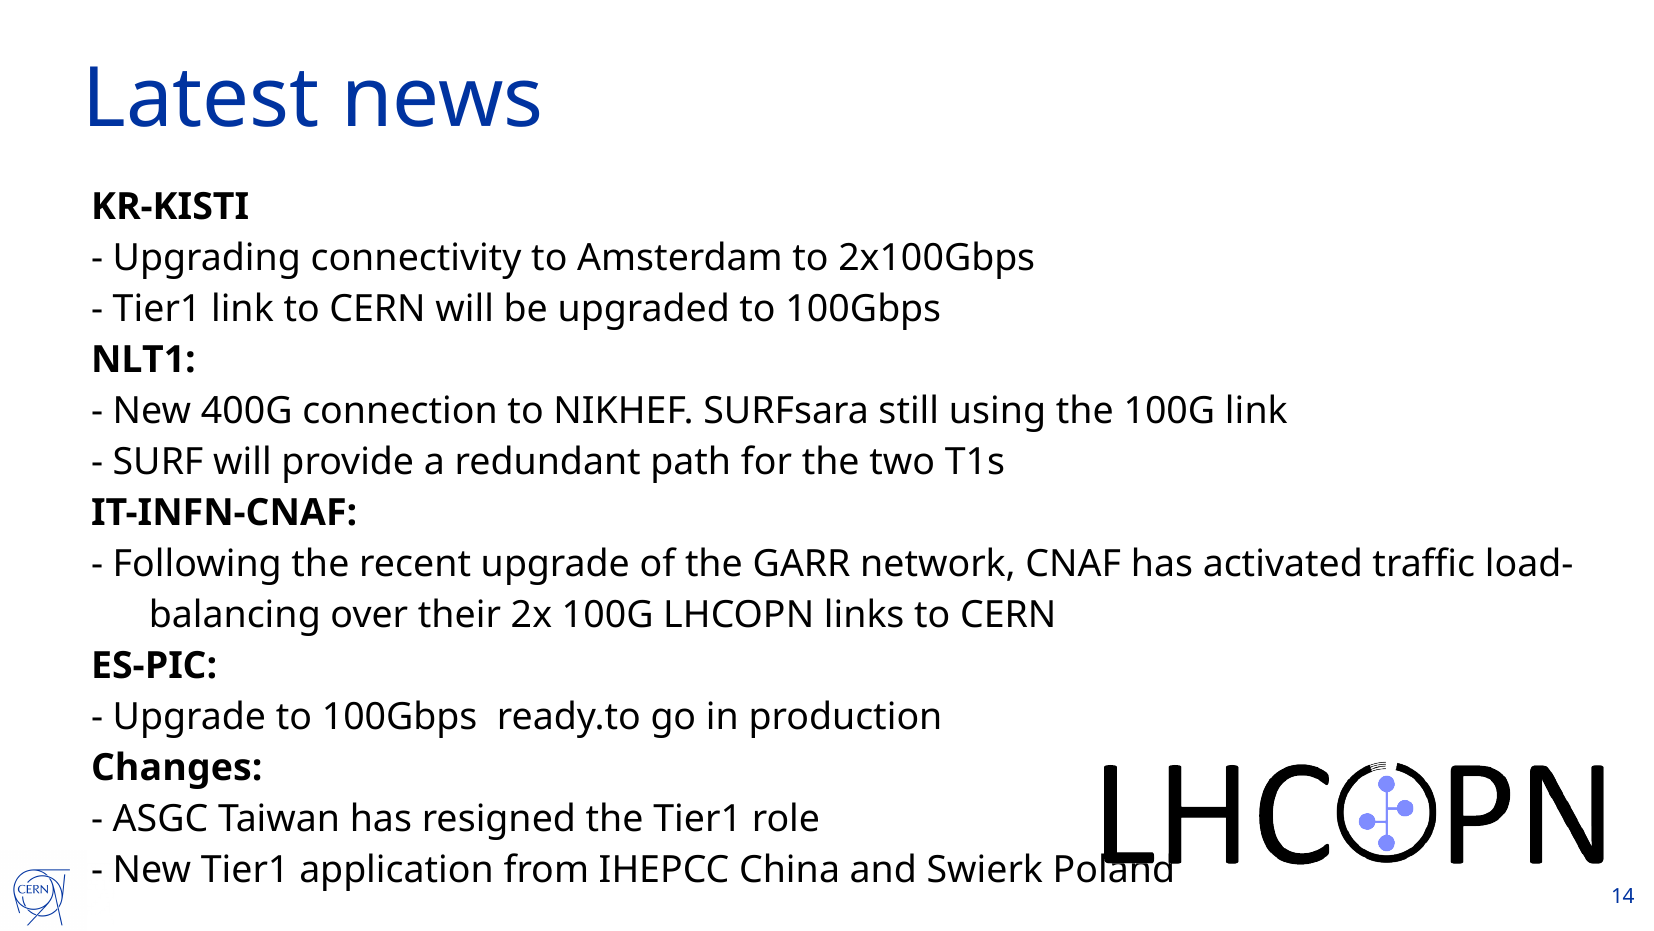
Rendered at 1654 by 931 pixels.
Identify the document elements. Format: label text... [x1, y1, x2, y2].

text_box KR-KISTI - Upgrading connectivity to Amsterdam to 2x100Gbps - Tier1 link to CERN will be upgraded to 100Gbps NLT1: - New 400G connection to NIKHEF. SURFsara still using the 100G link - SURF will provide a redundant path for the two T1s IT-INFN-CNAF: - Following the recent upgrade of the GARR network, CNAF has activated traffic load-balancing over their 2x 100G LHCOPN links to CERN ES-PIC: - Upgrade to 100Gbps ready.to go in production Changes: - ASGC Taiwan has resigned the Tier1 role - New Tier1 application from IHEPCC China and Swierk Poland [76, 172, 1601, 931]
picture [0, 850, 76, 931]
picture [1098, 755, 1614, 871]
title Latest news [82, 37, 1571, 193]
